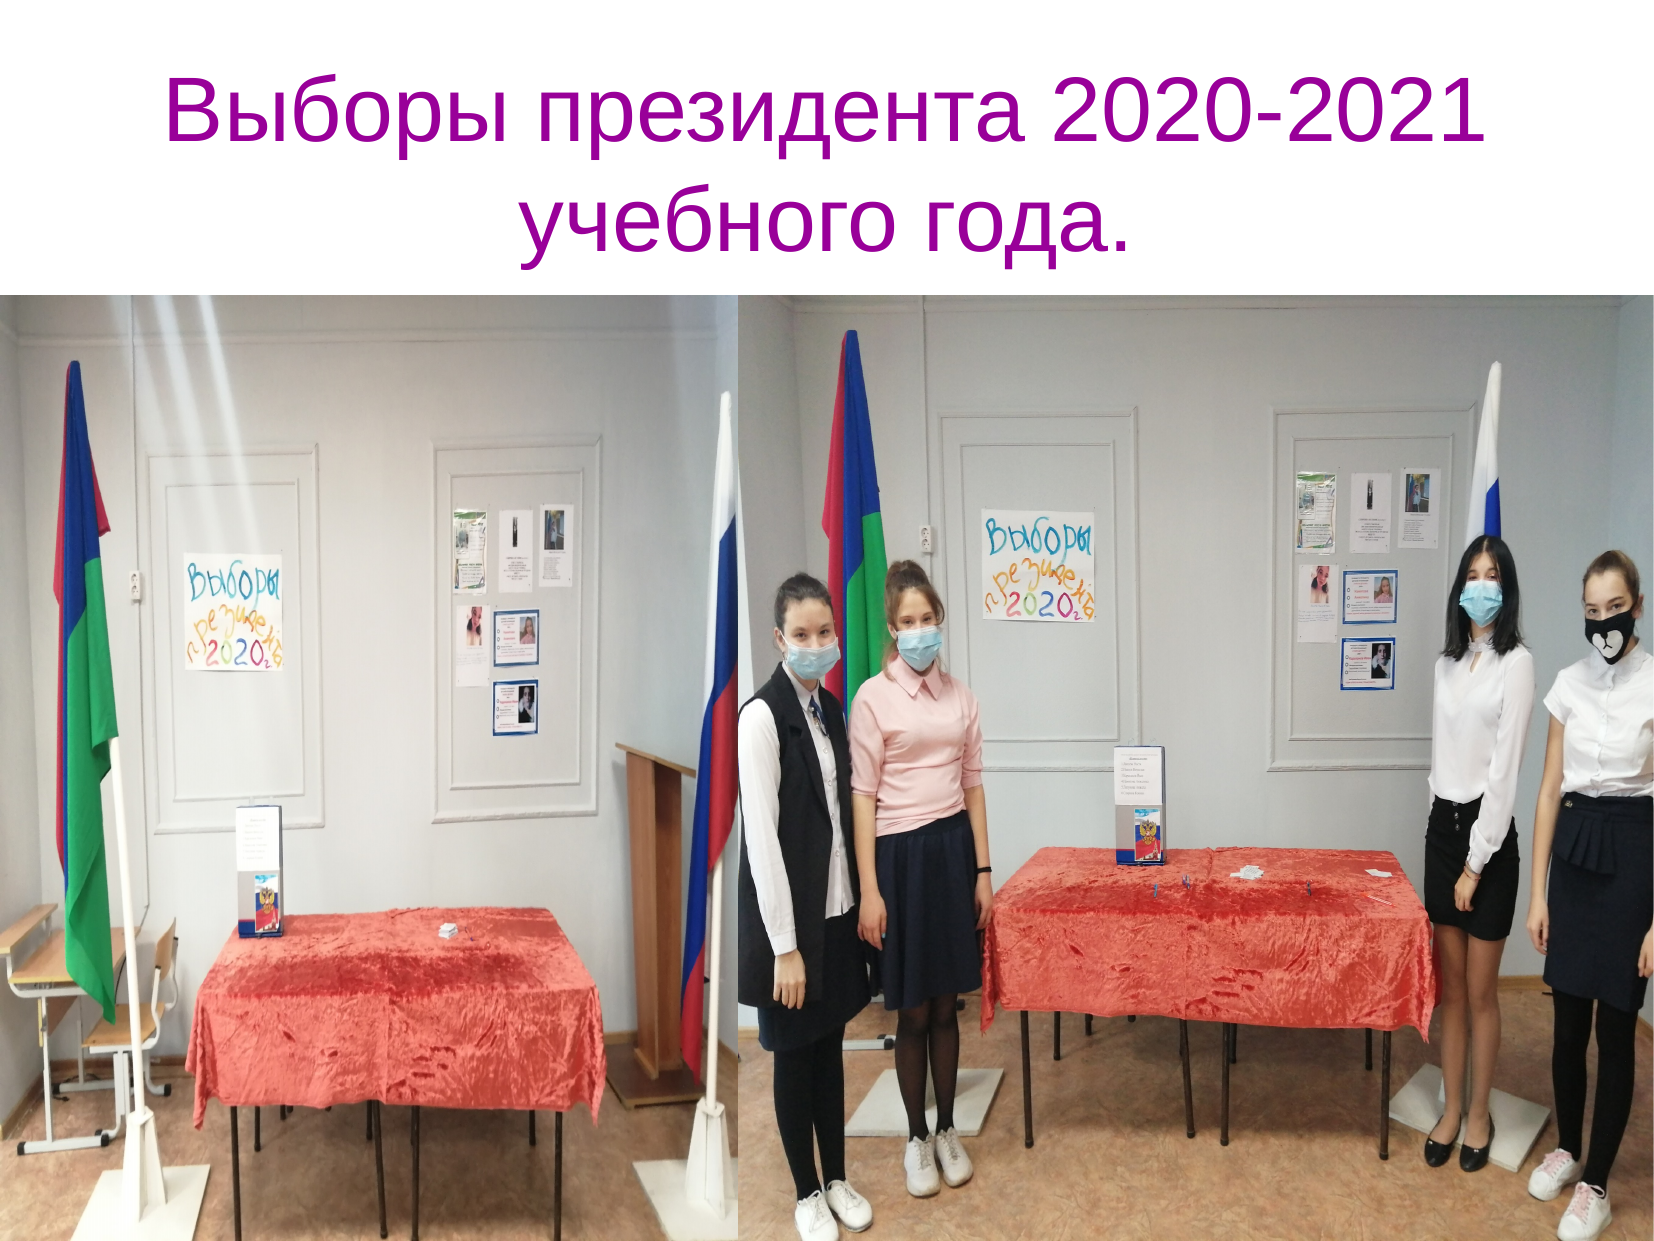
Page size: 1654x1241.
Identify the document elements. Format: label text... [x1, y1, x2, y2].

picture [0, 295, 1654, 1241]
title Выборы президента 2020-2021 учебного года. [82, 49, 1571, 257]
